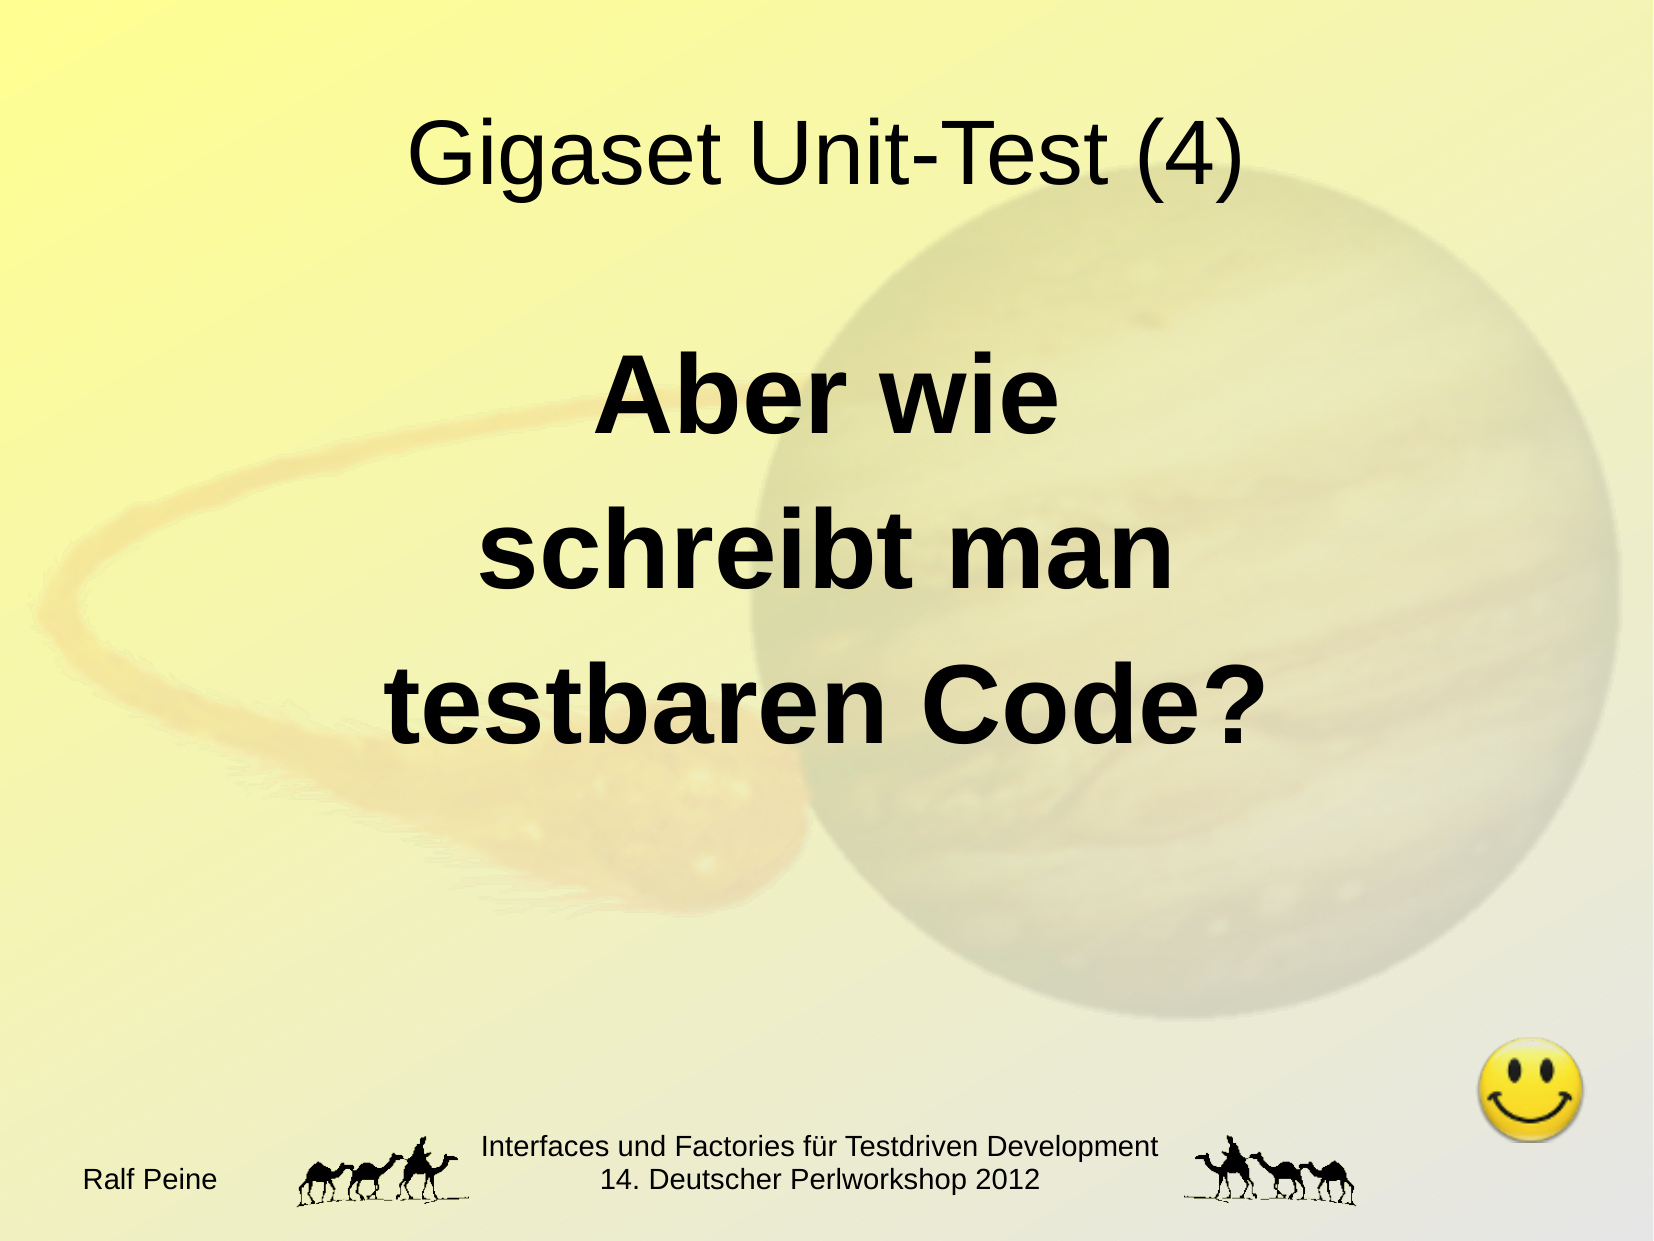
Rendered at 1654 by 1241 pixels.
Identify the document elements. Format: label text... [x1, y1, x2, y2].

picture [291, 1134, 469, 1214]
list Aber wie schreibt man testbaren Code? [289, 331, 1365, 951]
picture [1184, 1133, 1362, 1213]
picture [3, 138, 1654, 1143]
title Gigaset Unit-Test (4) [82, 49, 1571, 257]
